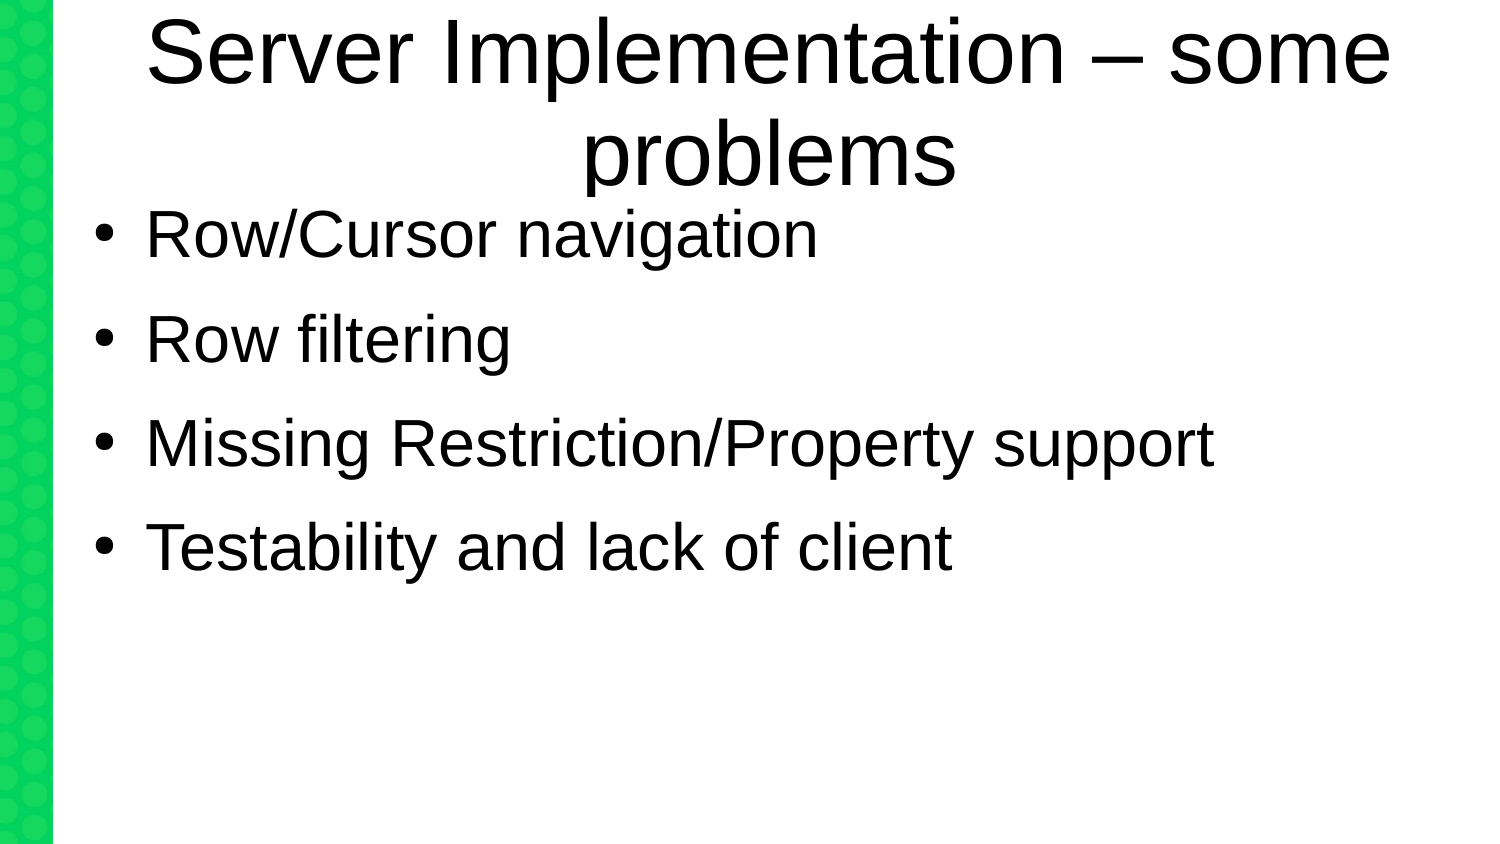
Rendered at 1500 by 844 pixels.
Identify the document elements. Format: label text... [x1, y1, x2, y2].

list Row/Cursor navigation Row filtering Missing Restriction/Property support Testability and lack of client [75, 197, 1425, 687]
picture [0, 0, 61, 844]
title Server Implementation – some problems [143, 0, 1397, 197]
